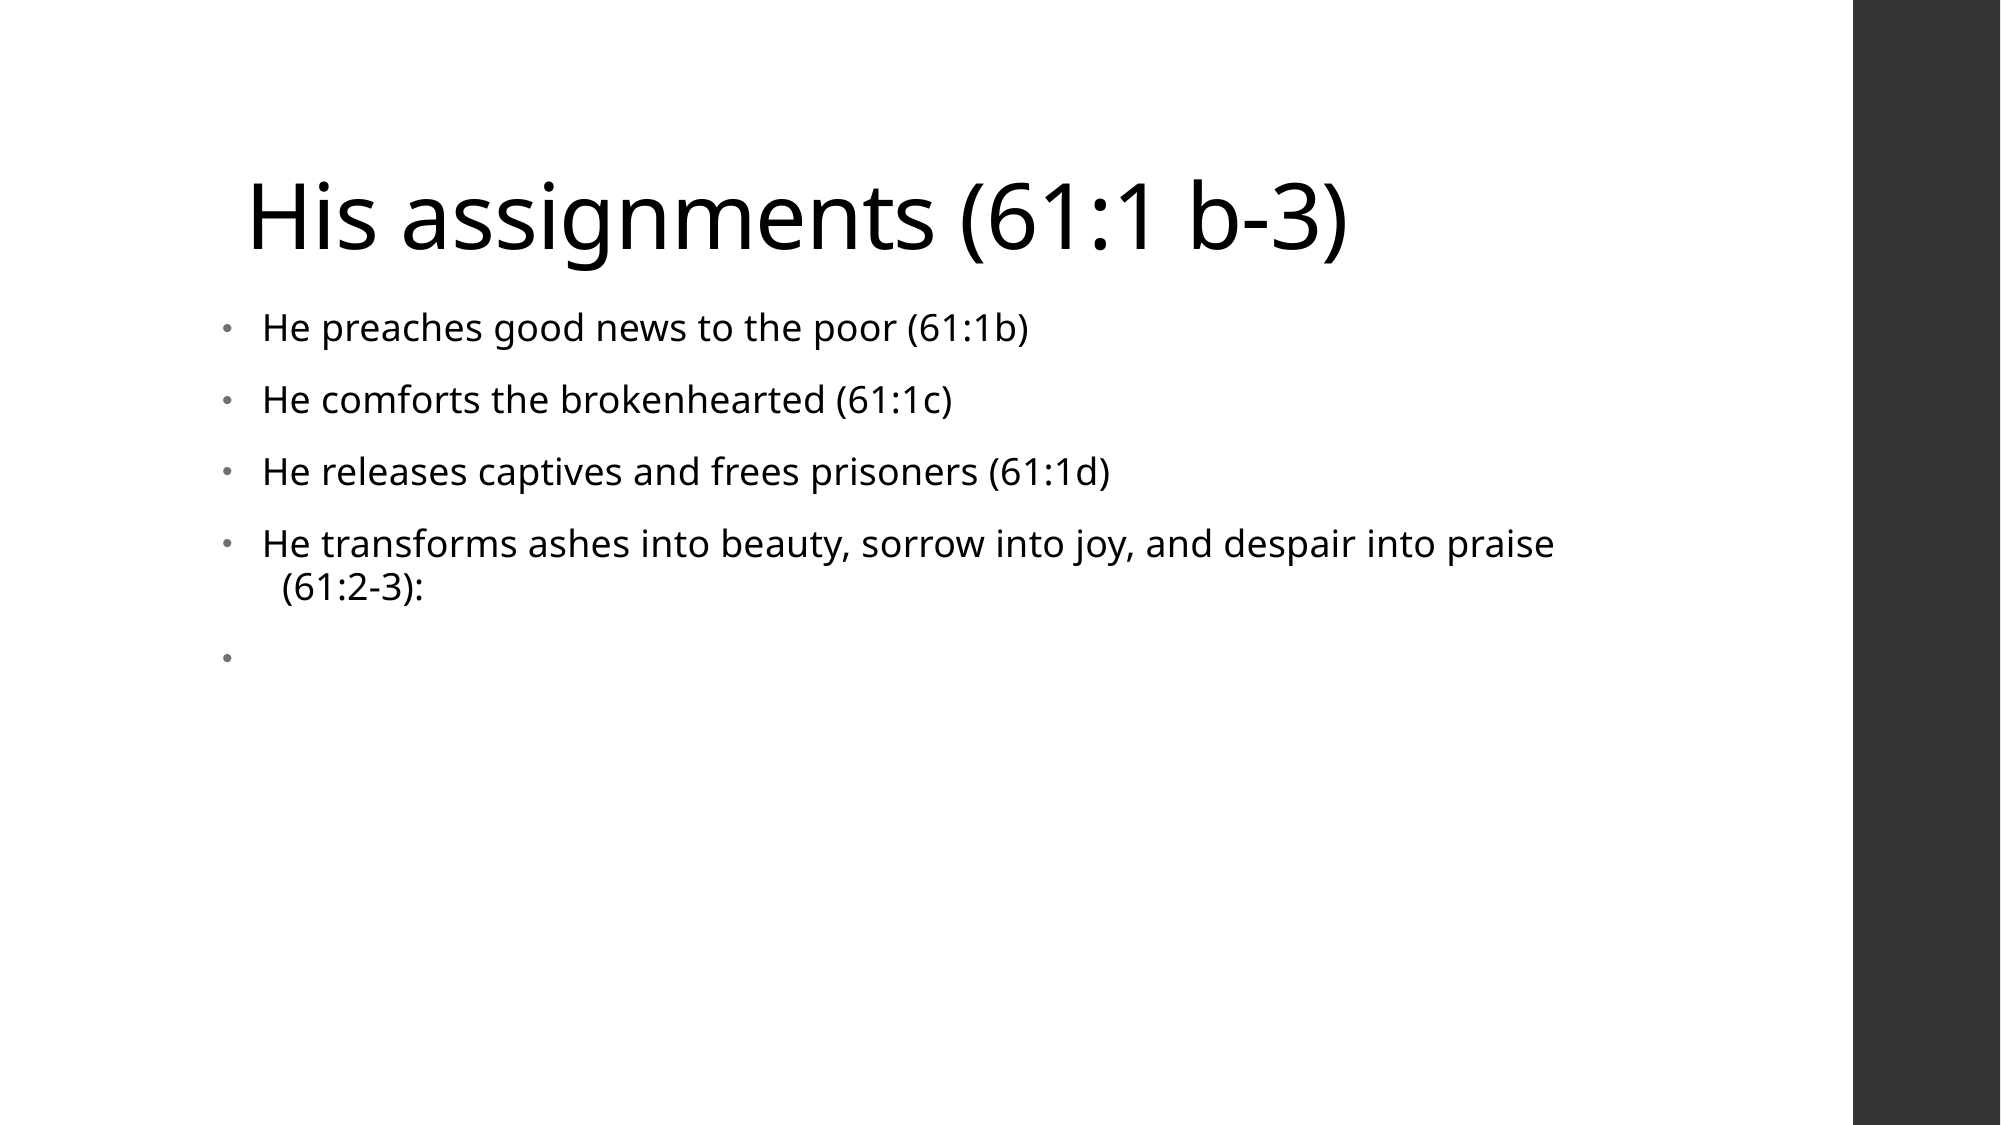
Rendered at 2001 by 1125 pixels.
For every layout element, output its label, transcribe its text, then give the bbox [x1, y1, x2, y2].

list He preaches good news to the poor (61:1b) He comforts the brokenhearted (61:1c) He releases captives and frees prisoners (61:1d) He transforms ashes into beauty, sorrow into joy, and despair into praise (61:2-3): [206, 299, 1617, 1014]
title His assignments (61:1 b-3) [206, 60, 1797, 278]
